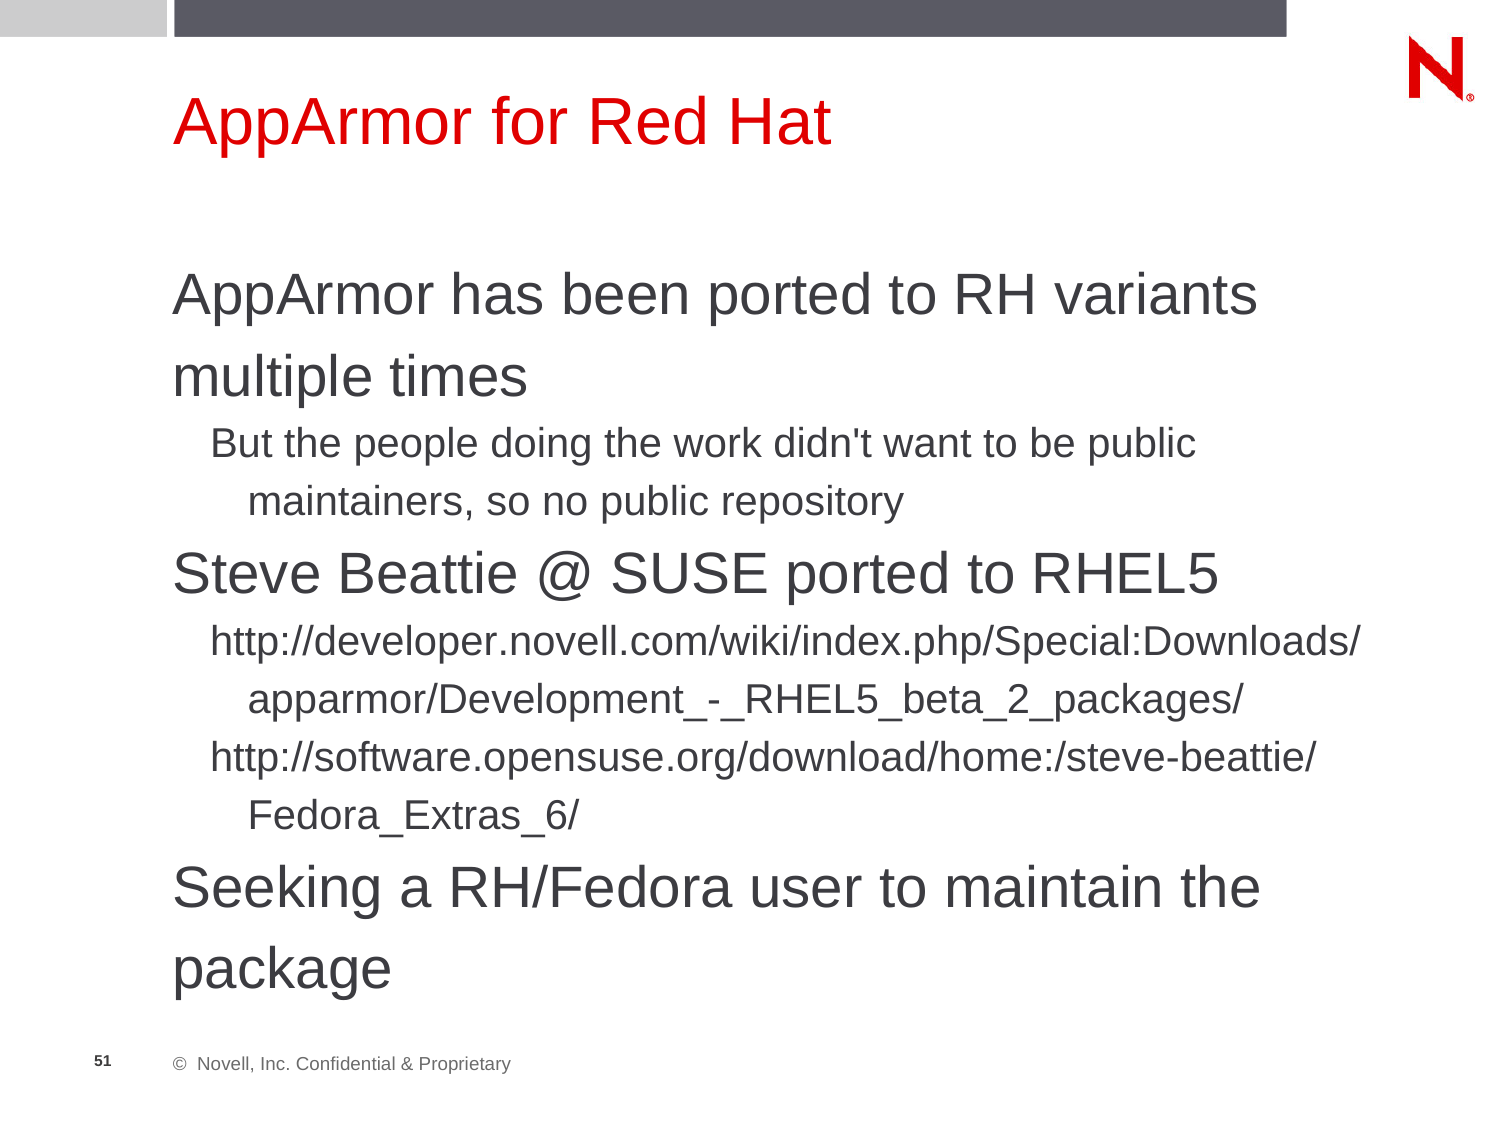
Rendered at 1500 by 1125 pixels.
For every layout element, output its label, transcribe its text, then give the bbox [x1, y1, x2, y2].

list AppArmor has been ported to RH variants multiple times But the people doing the work didn't want to be public maintainers, so no public repository Steve Beattie @ SUSE ported to RHEL5 http://developer.novell.com/wiki/index.php/Special:Downloads/apparmor/Development_-_RHEL5_beta_2_packages/ http://software.opensuse.org/download/home:/steve-beattie/Fedora_Extras_6/ Seeking a RH/Fedora user to maintain the package [172, 246, 1413, 977]
title AppArmor for Red Hat [173, 41, 1395, 205]
picture [1404, 32, 1477, 105]
